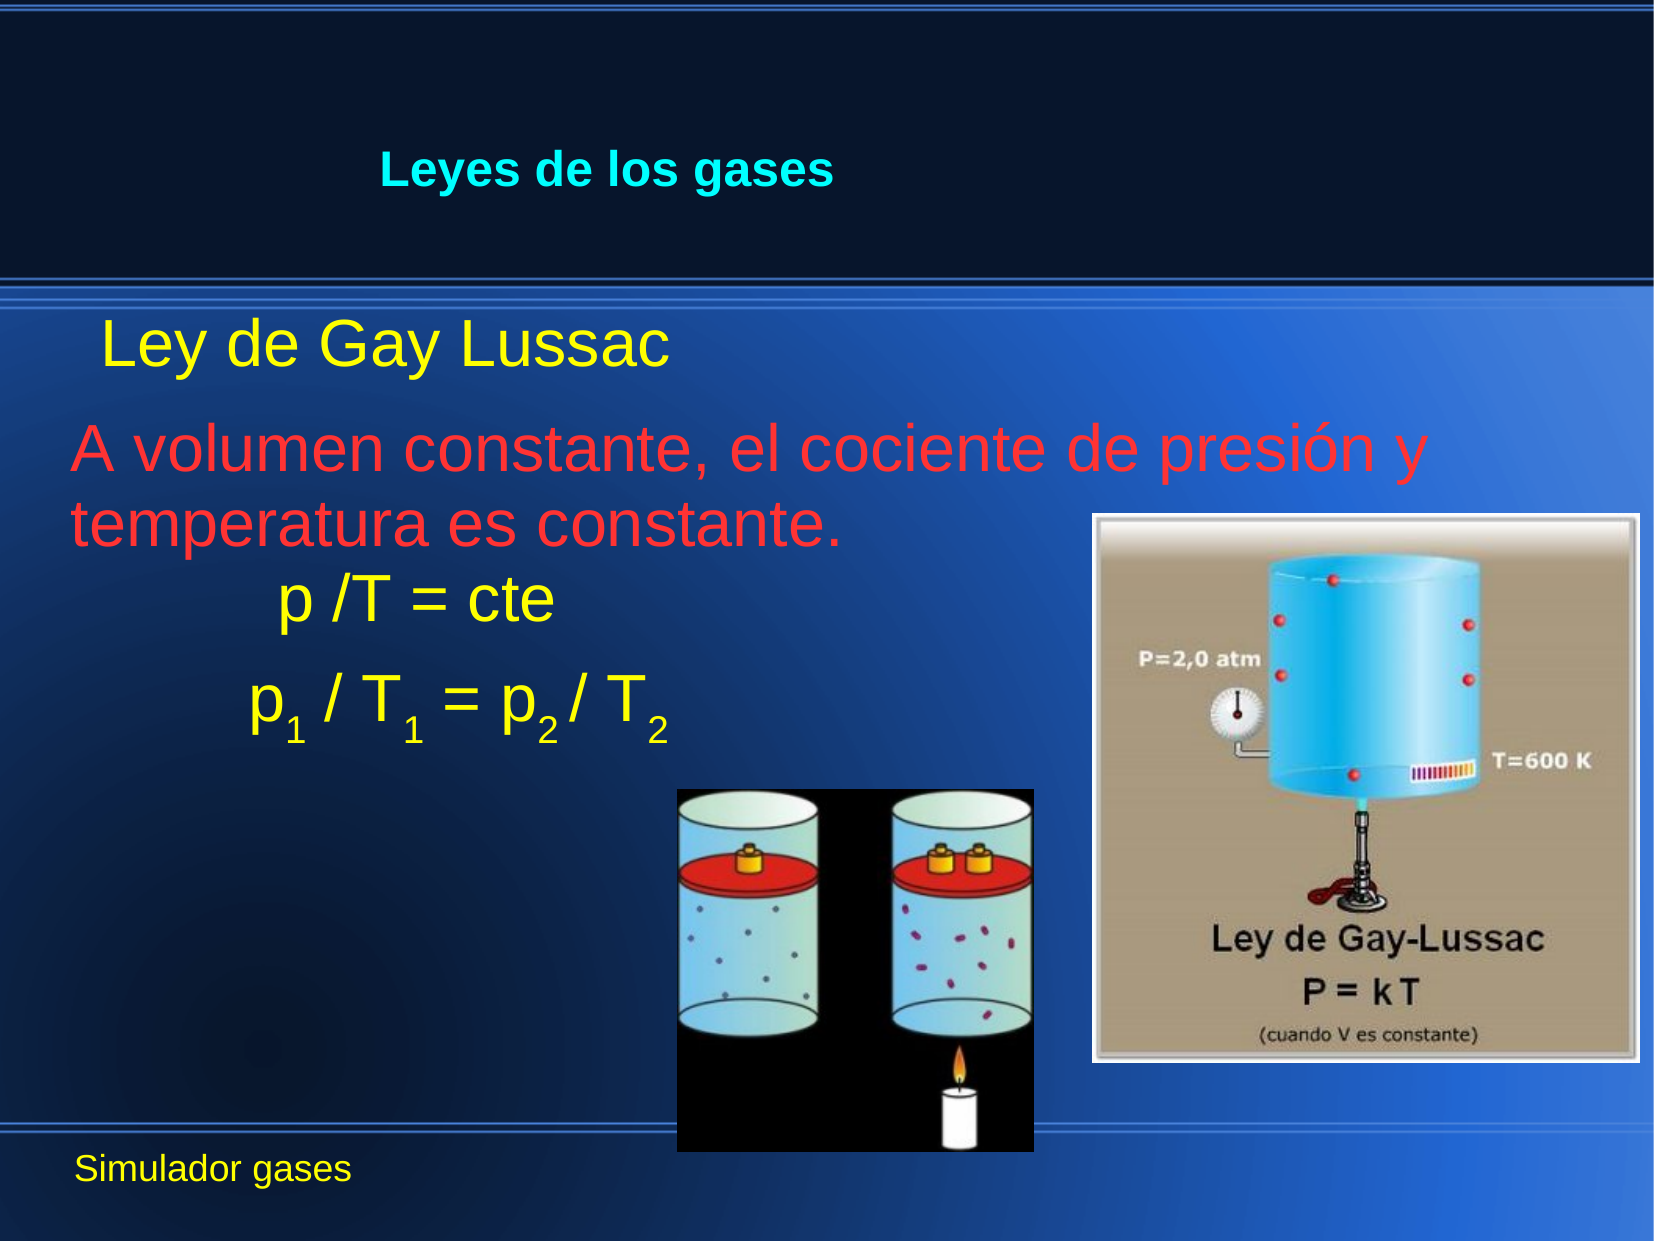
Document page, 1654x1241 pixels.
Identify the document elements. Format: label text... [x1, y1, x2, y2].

title Leyes de los gases [32, 118, 1182, 220]
list A volumen constante, el cociente de presión y temperatura es constante. [0, 411, 1595, 562]
text_box Simulador gases [59, 1139, 389, 1211]
picture [0, 0, 1654, 1241]
list Ley de Gay Lussac [29, 306, 1329, 411]
list p1 / T1 = p2 / T2 [177, 660, 709, 768]
list p /T = cte [206, 560, 650, 660]
